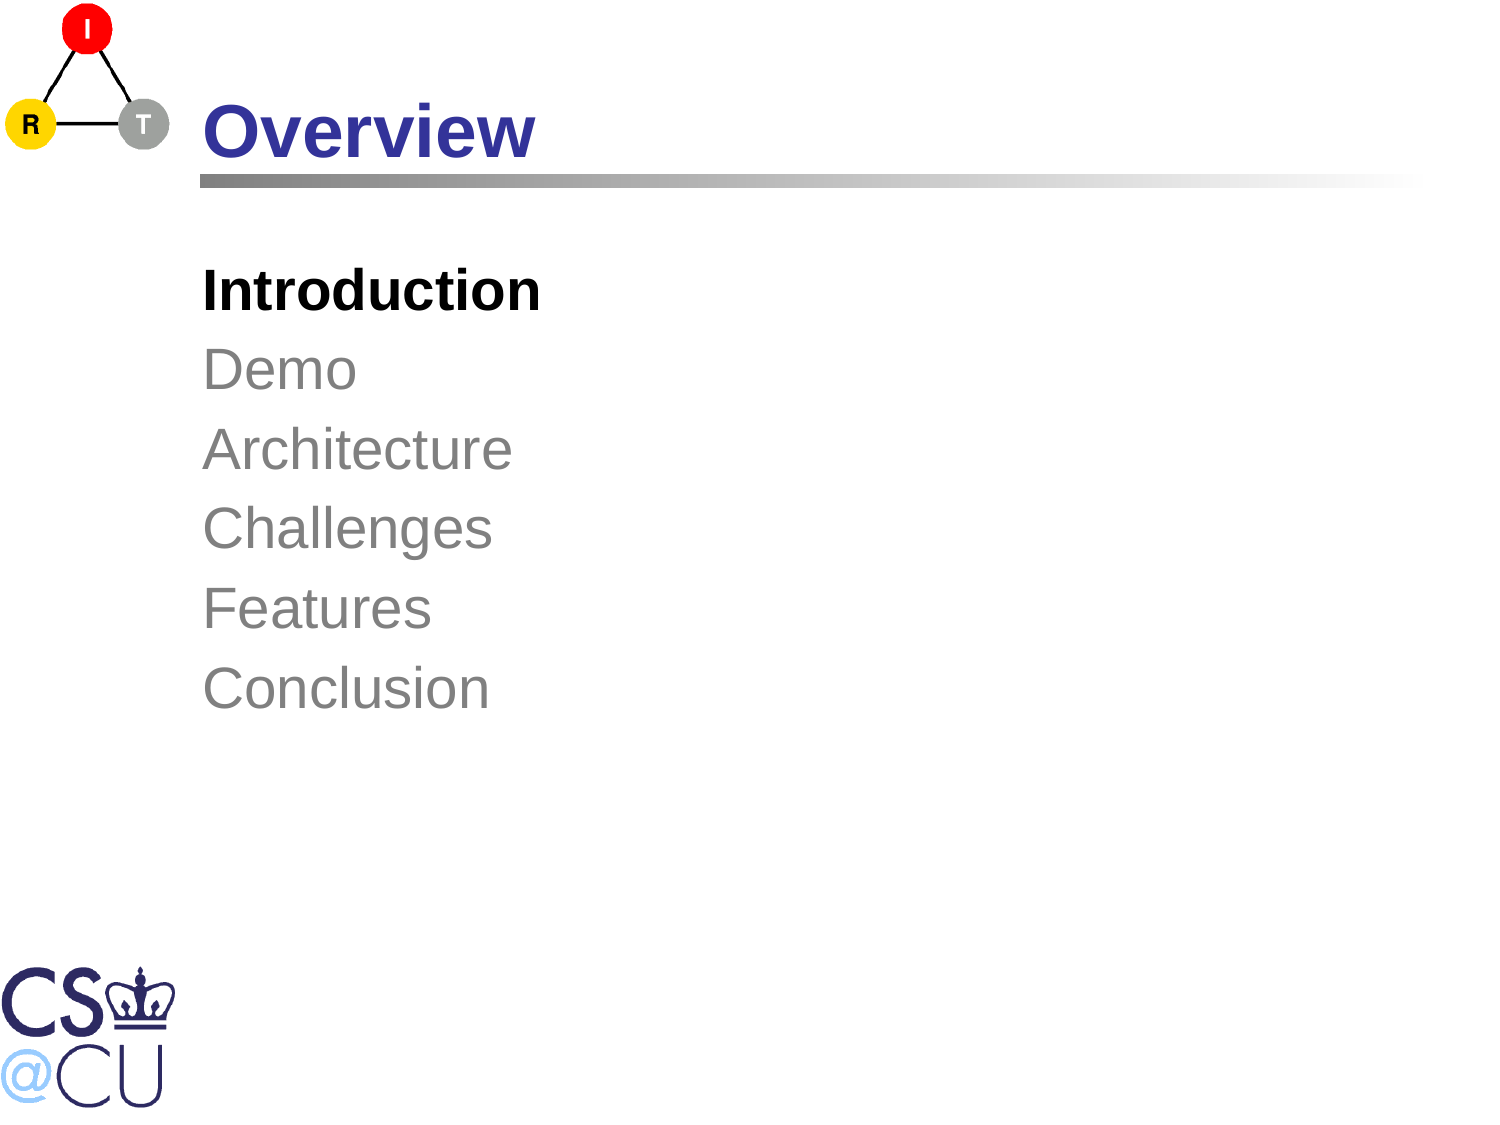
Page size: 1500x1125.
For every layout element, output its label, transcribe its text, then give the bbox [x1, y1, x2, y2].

list Introduction Demo Architecture Challenges Features Conclusion [187, 249, 1463, 1013]
title Overview [187, 37, 1463, 225]
picture [0, 949, 175, 1125]
picture [0, 0, 173, 154]
